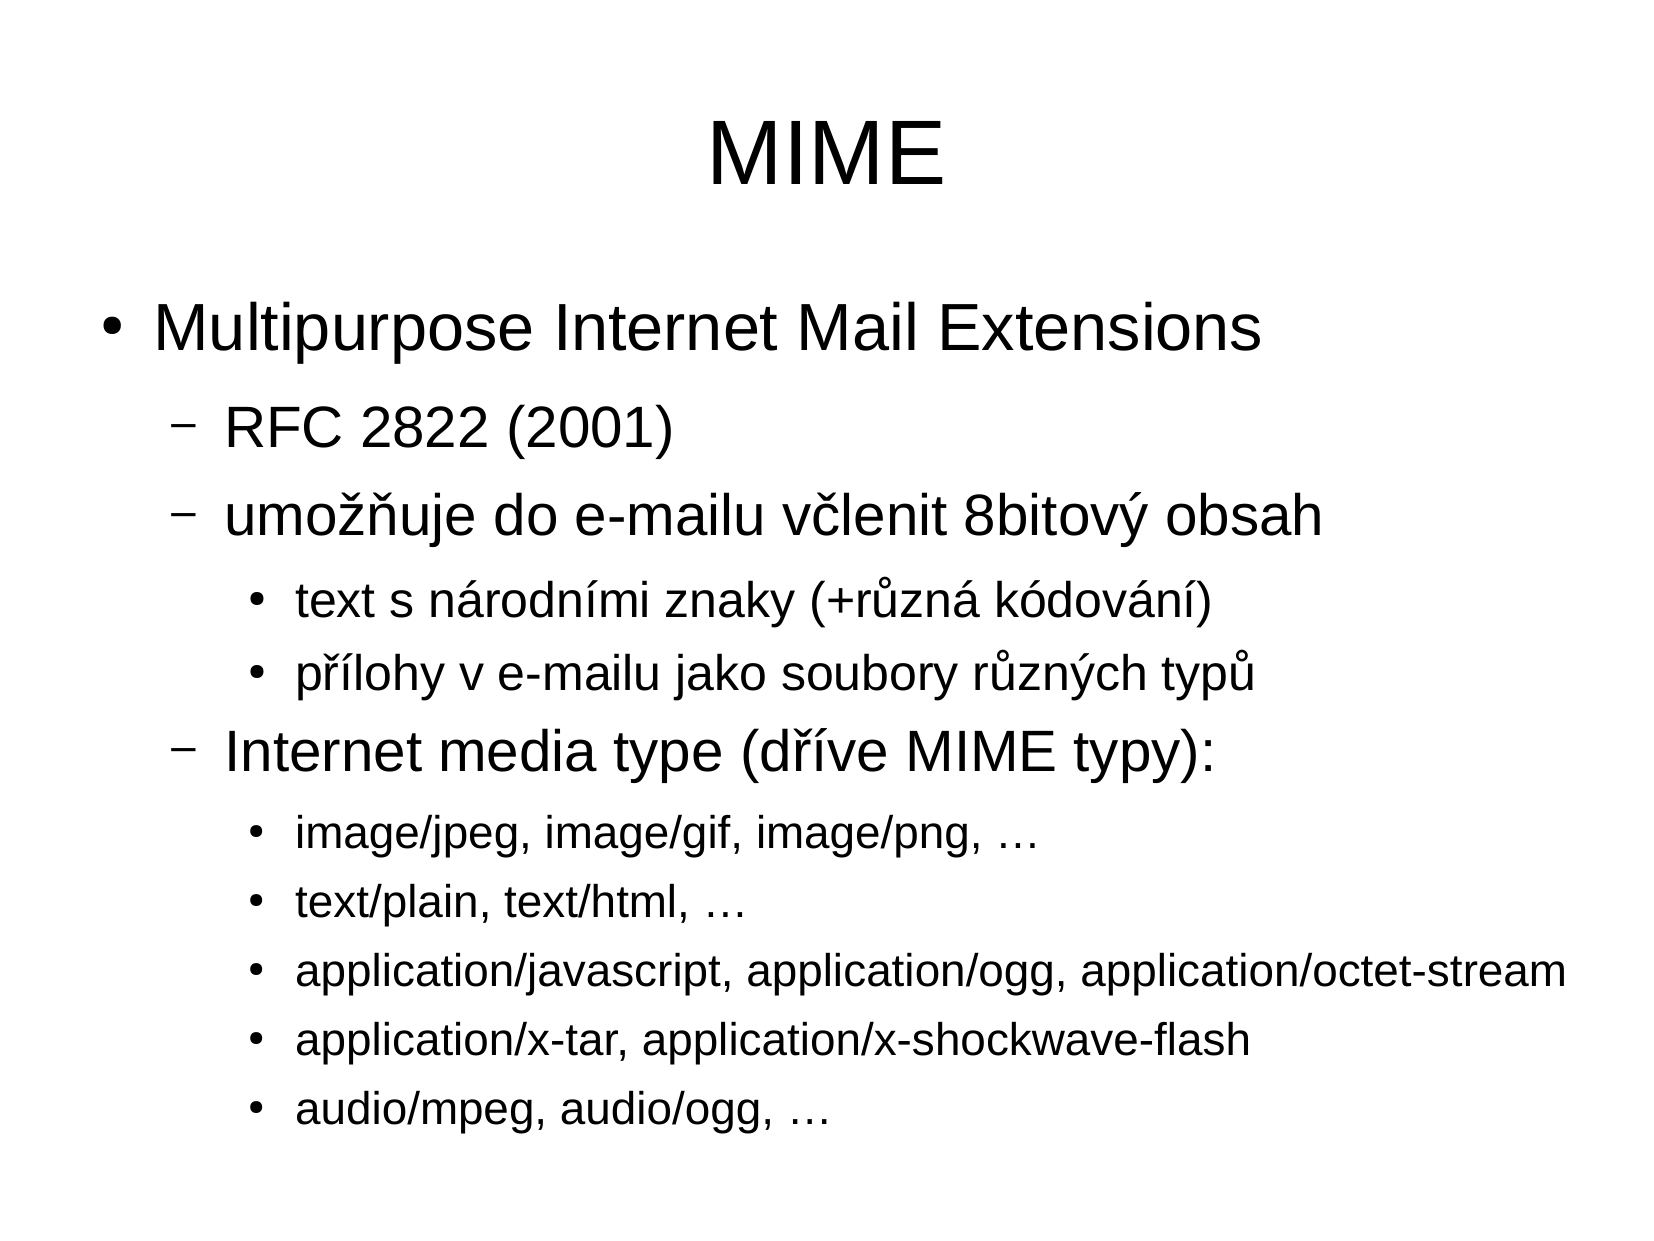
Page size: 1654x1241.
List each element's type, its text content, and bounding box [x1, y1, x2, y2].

title MIME [82, 49, 1571, 257]
list Multipurpose Internet Mail Extensions RFC 2822 (2001) umožňuje do e-mailu včlenit 8bitový obsah text s národními znaky (+různá kódování) přílohy v e-mailu jako soubory různých typů Internet media type (dříve MIME typy): image/jpeg, image/gif, image/png, … text/plain, text/html, … application/javascript, application/ogg, application/octet-stream application/x-tar, application/x-shockwave-flash audio/mpeg, audio/ogg, … [82, 290, 1571, 1135]
